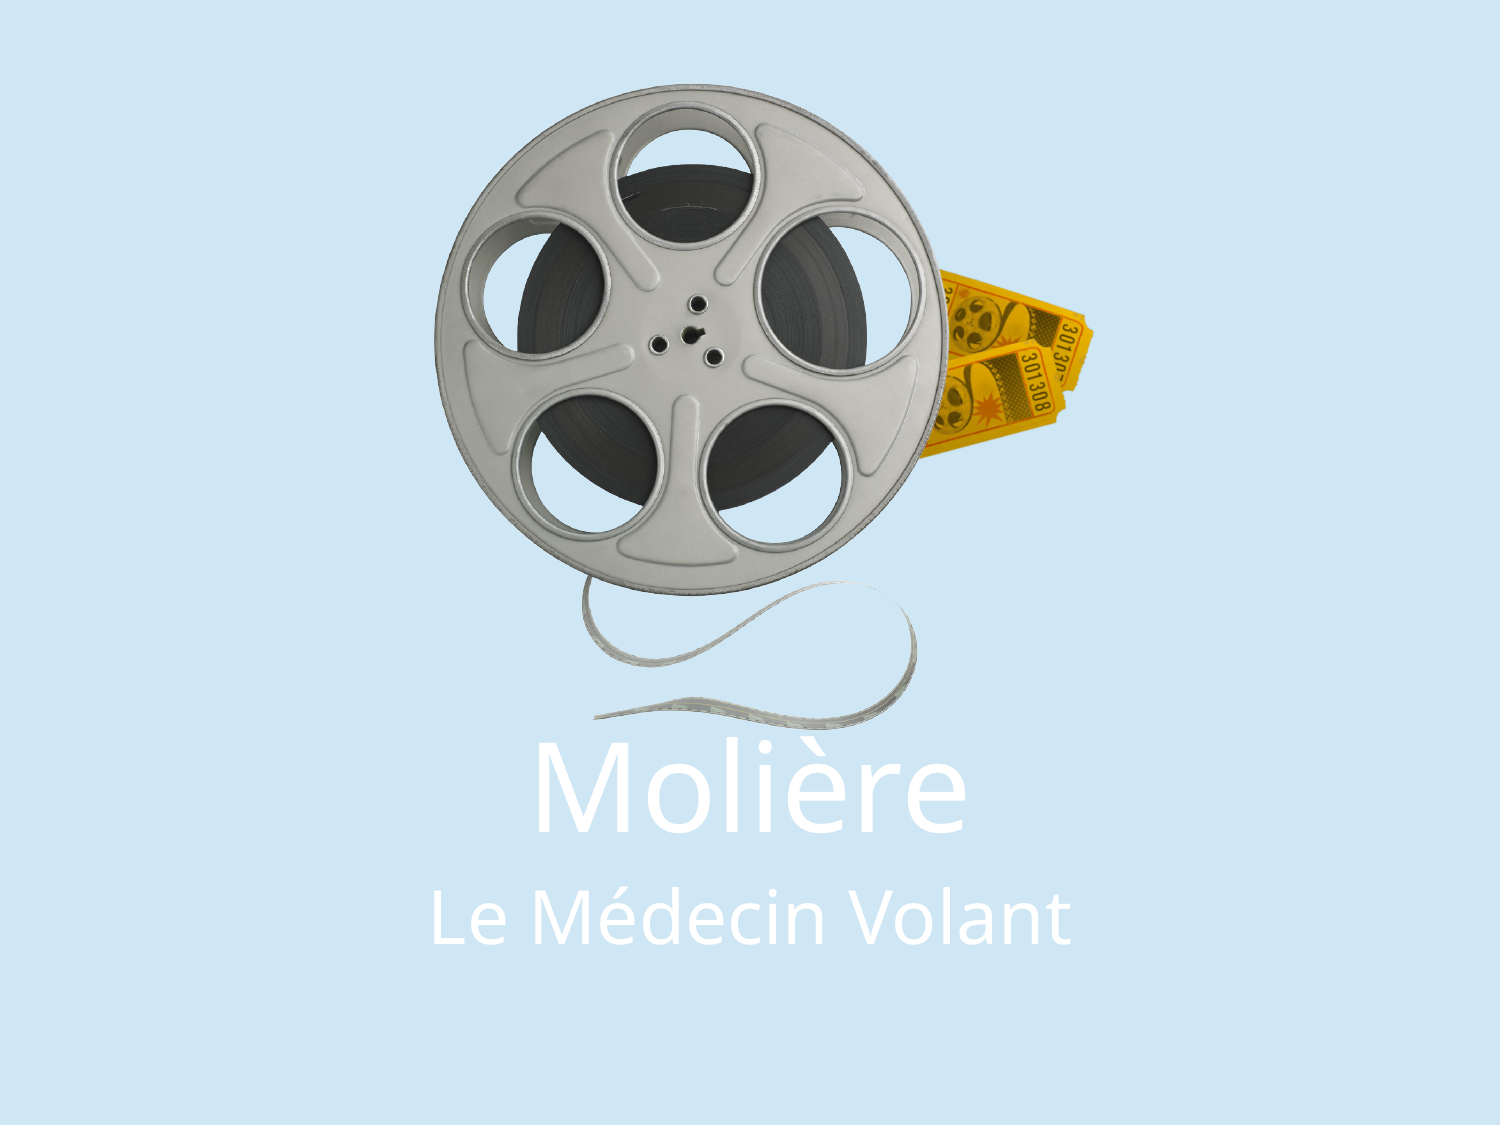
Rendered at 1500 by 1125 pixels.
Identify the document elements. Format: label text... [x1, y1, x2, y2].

picture [412, 49, 1099, 700]
subtitle Le Médecin Volant [112, 862, 1388, 1007]
title Molière [112, 700, 1388, 861]
